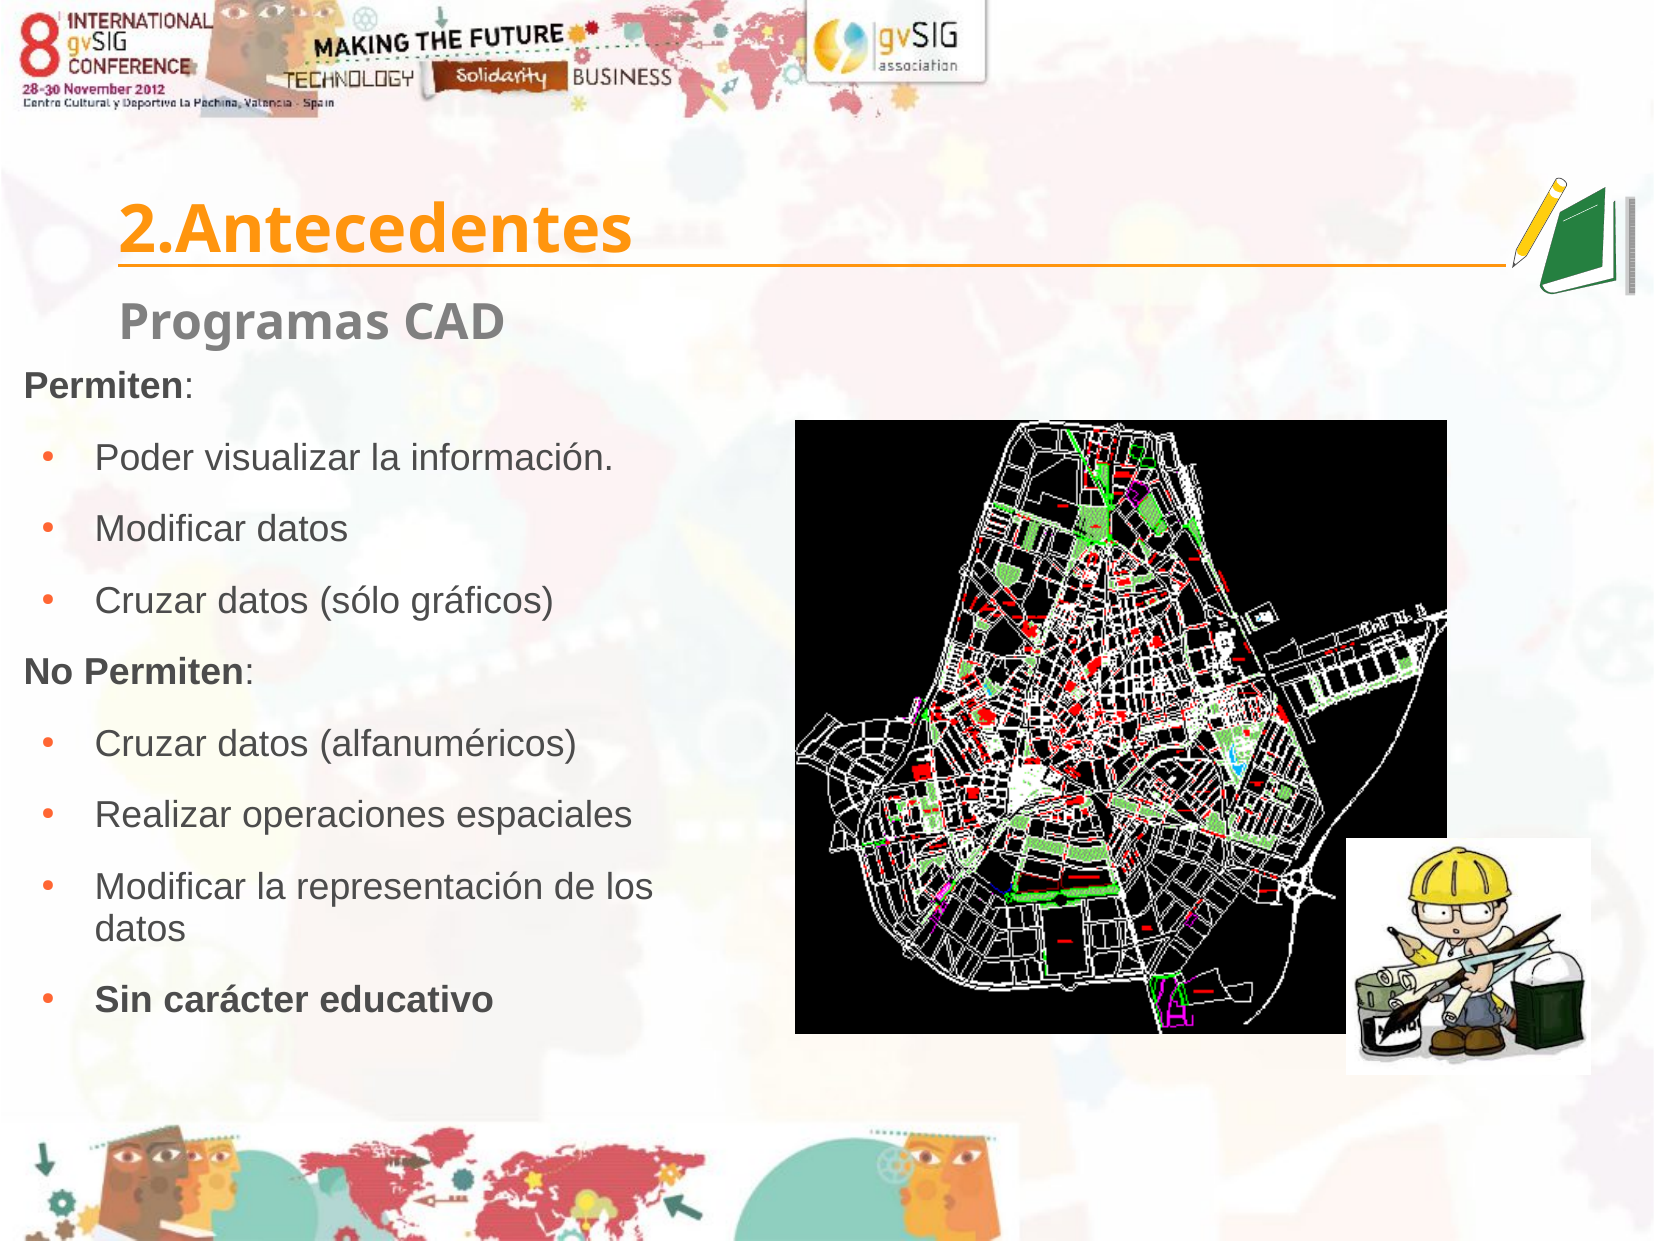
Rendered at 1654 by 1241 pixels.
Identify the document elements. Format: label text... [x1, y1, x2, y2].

picture [1, 0, 1654, 1241]
title 2.Antecedentes [118, 187, 1511, 266]
title Programas CAD [118, 276, 857, 365]
list Permiten: Poder visualizar la información. Modificar datos Cruzar datos (sólo gráficos) No Permiten: Cruzar datos (alfanuméricos) Realizar operaciones espaciales Modificar la representación de los datos Sin carácter educativo [23, 364, 697, 1022]
